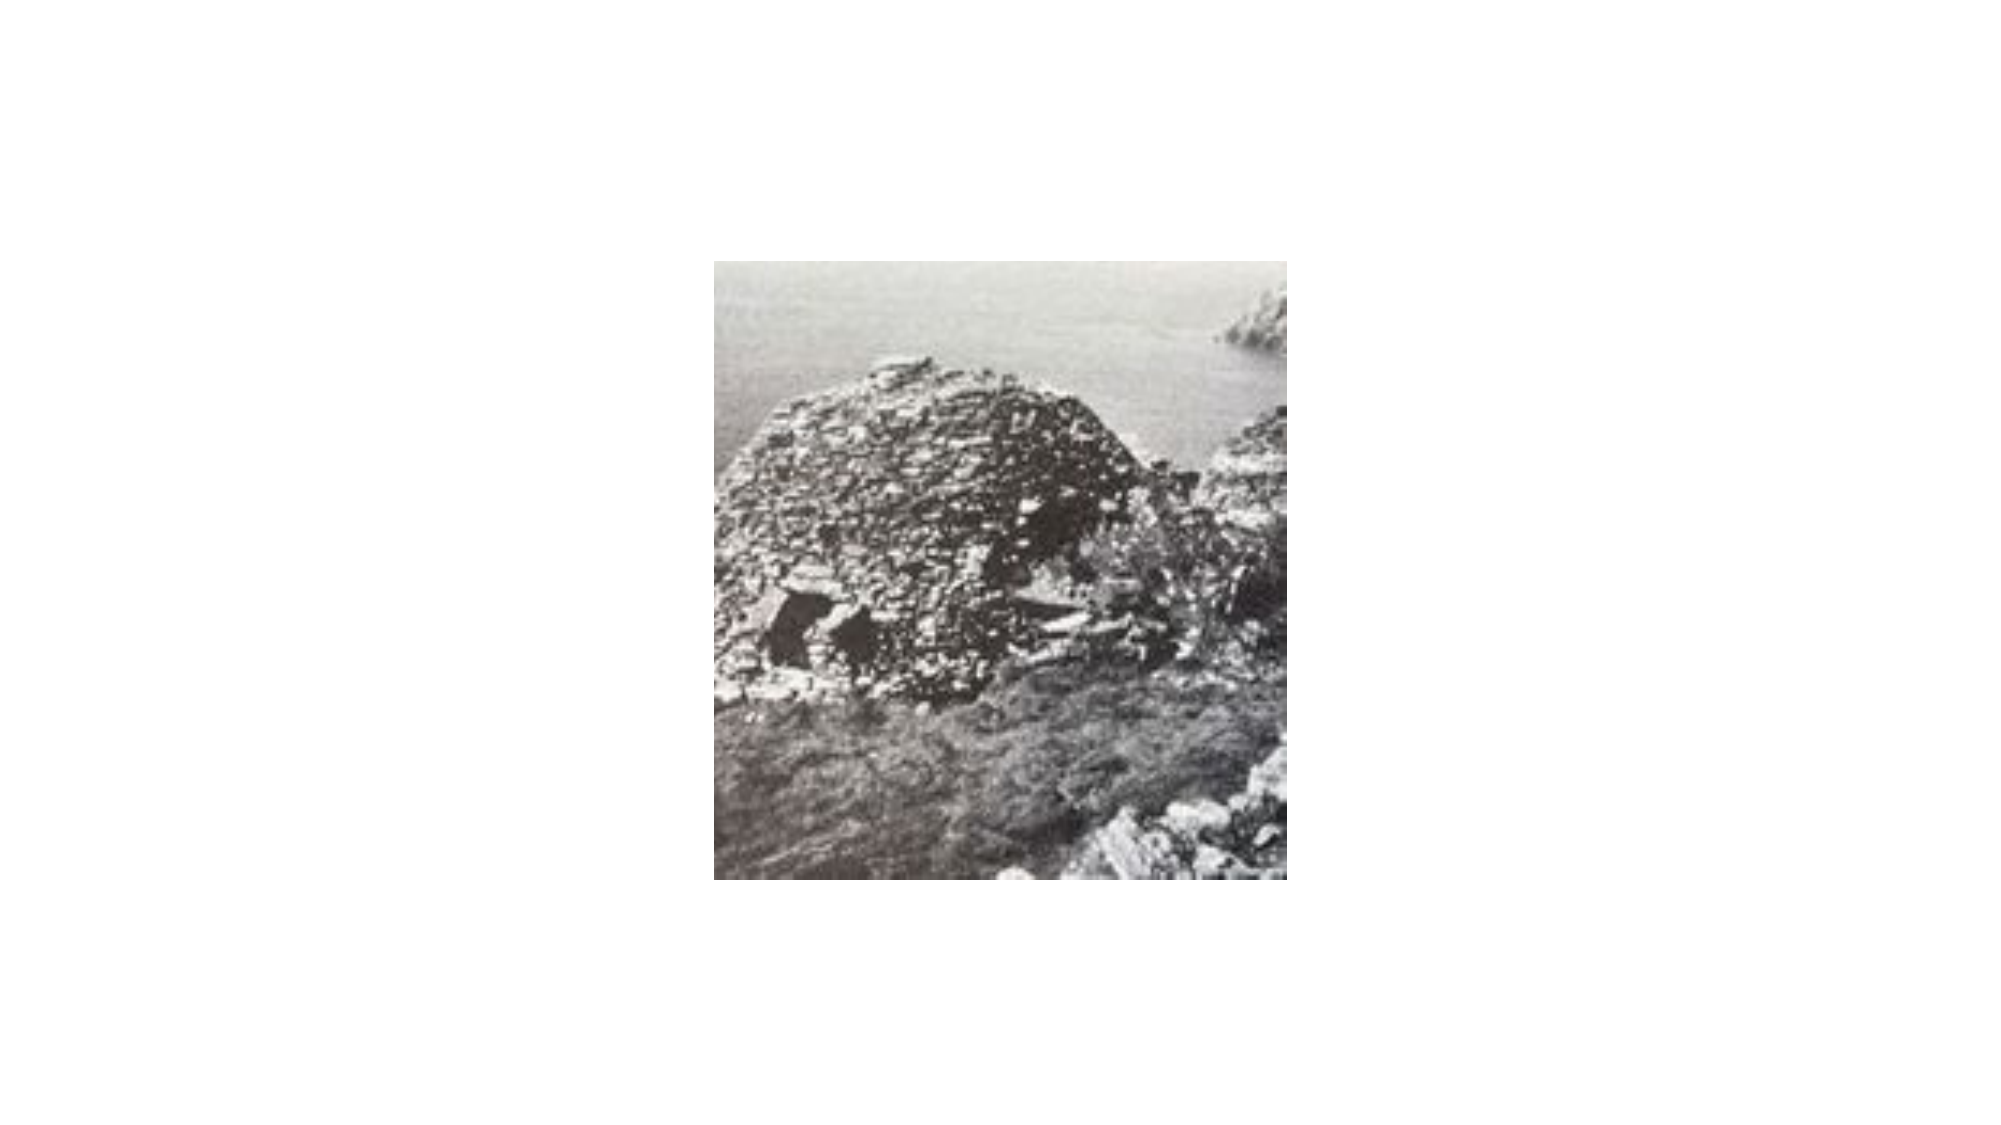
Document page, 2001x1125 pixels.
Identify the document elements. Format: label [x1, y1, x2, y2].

picture [714, 261, 1287, 880]
